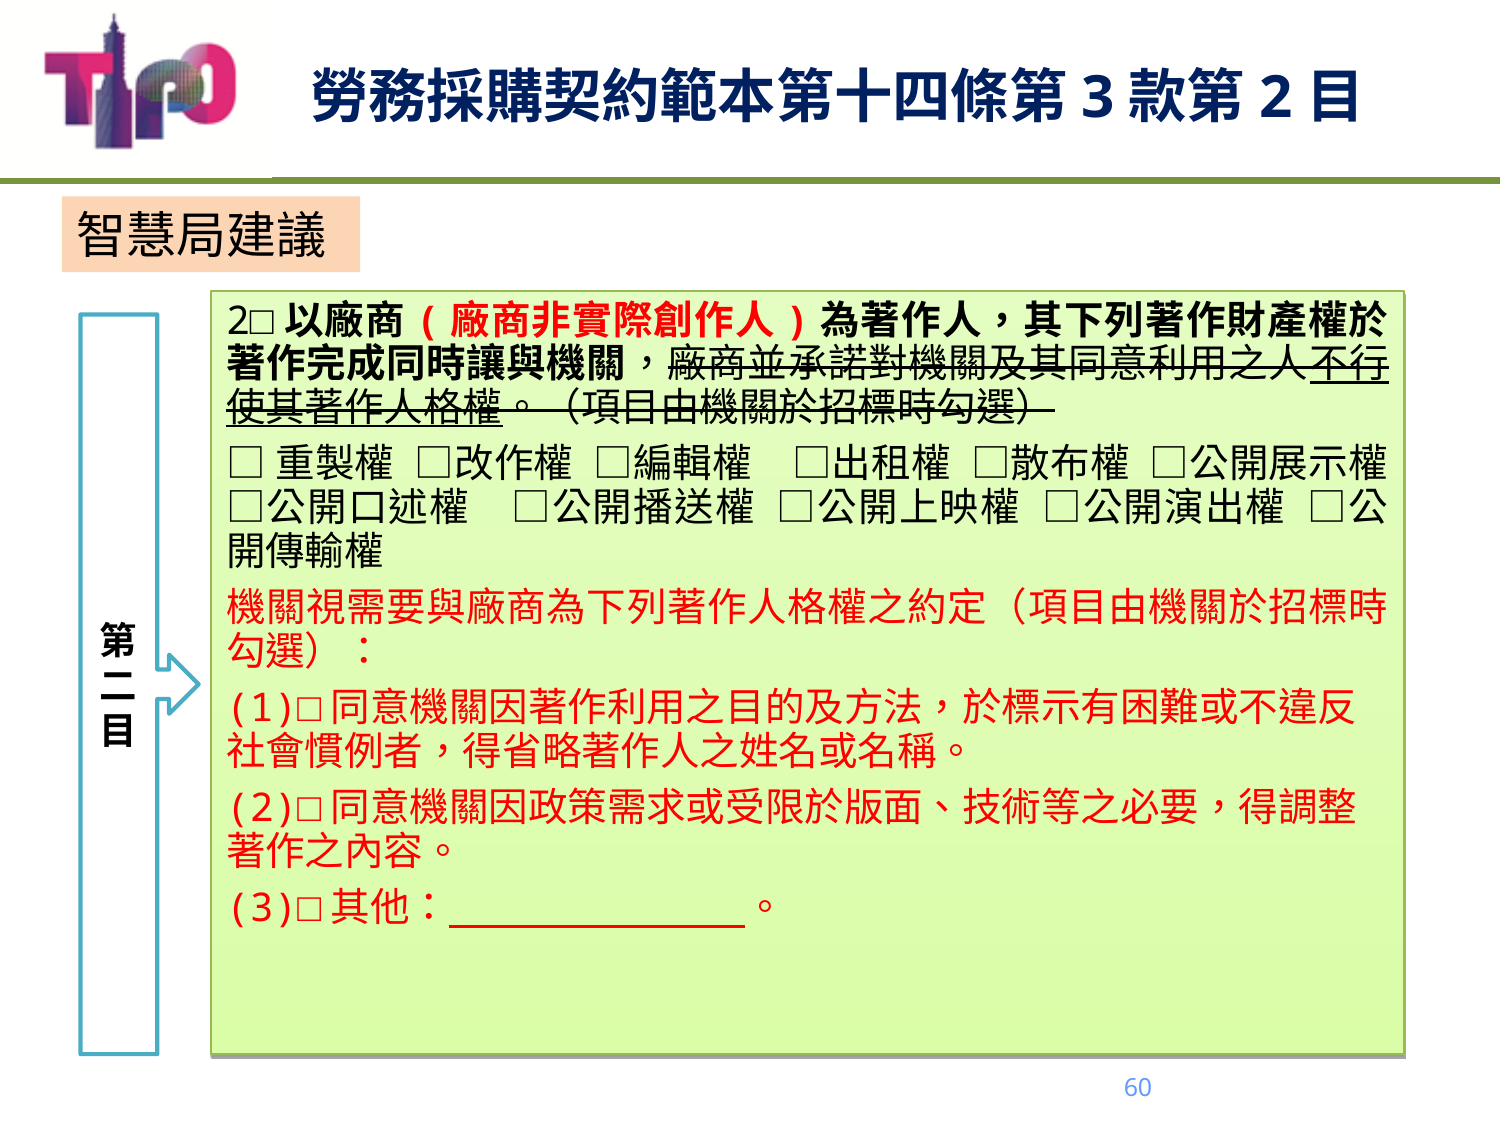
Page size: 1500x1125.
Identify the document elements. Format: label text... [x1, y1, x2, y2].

text_box 60 [1108, 1058, 1459, 1119]
text_box 第二目 [80, 314, 199, 1055]
text_box 2□以廠商(廠商非實際創作人)為著作人，其下列著作財產權於著作完成同時讓與機關，廠商並承諾對機關及其同意利用之人不行使其著作人格權。（項目由機關於招標時勾選） □重製權 □改作權 □編輯權 □出租權 □散布權 □公開展示權 □公開口述權 □公開播送權 □公開上映權 □公開演出權 □公開傳輸權 機關視需要與廠商為下列著作人格權之約定（項目由機關於招標時勾選）： (1)□同意機關因著作利用之目的及方法，於標示有困難或不違反社會慣例者，得省略著作人之姓名或名稱。 (2)□同意機關因政策需求或受限於版面、技術等之必要，得調整著作之內容。 (3)□其他： 。 [211, 291, 1404, 1054]
text_box 智慧局建議 [61, 196, 361, 273]
text_box 勞務採購契約範本第十四條第3款第2目 [295, 51, 1380, 137]
